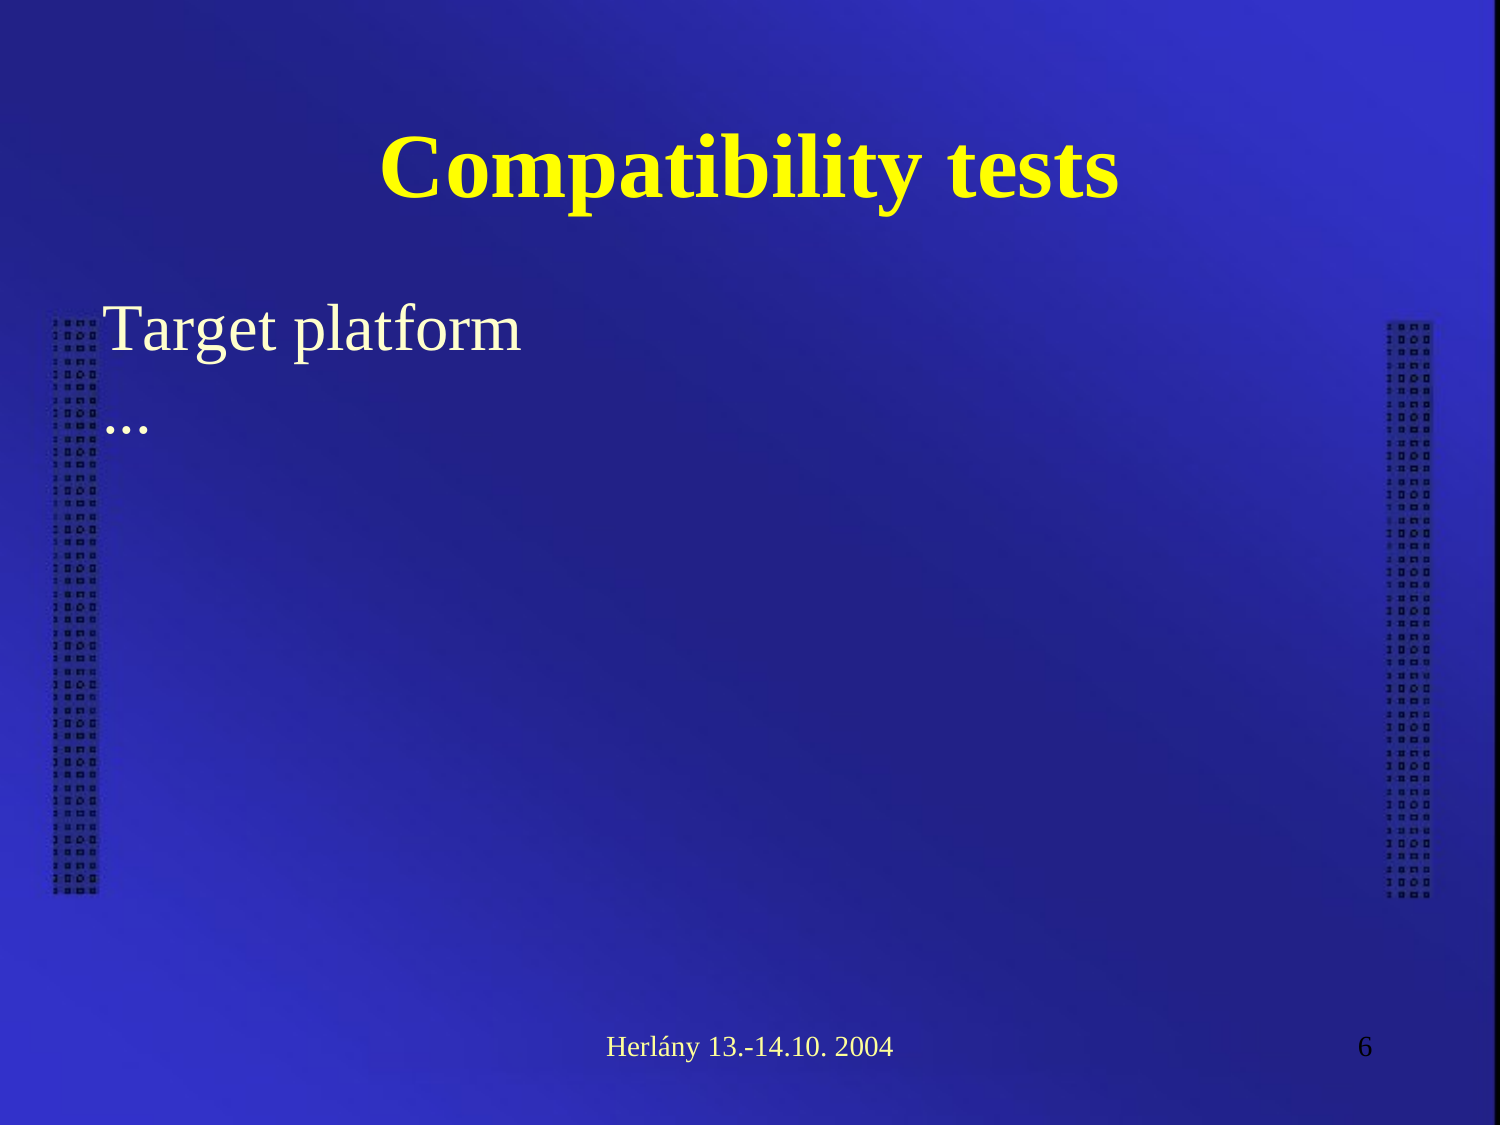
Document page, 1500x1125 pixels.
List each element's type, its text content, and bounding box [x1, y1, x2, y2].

title Compatibility tests [112, 74, 1388, 263]
picture [0, 0, 1500, 1125]
text_box Herlány 13.-14.10. 2004 [512, 1025, 988, 1071]
list Target platform ... [87, 287, 1438, 988]
text_box 10 [1074, 1025, 1388, 1071]
